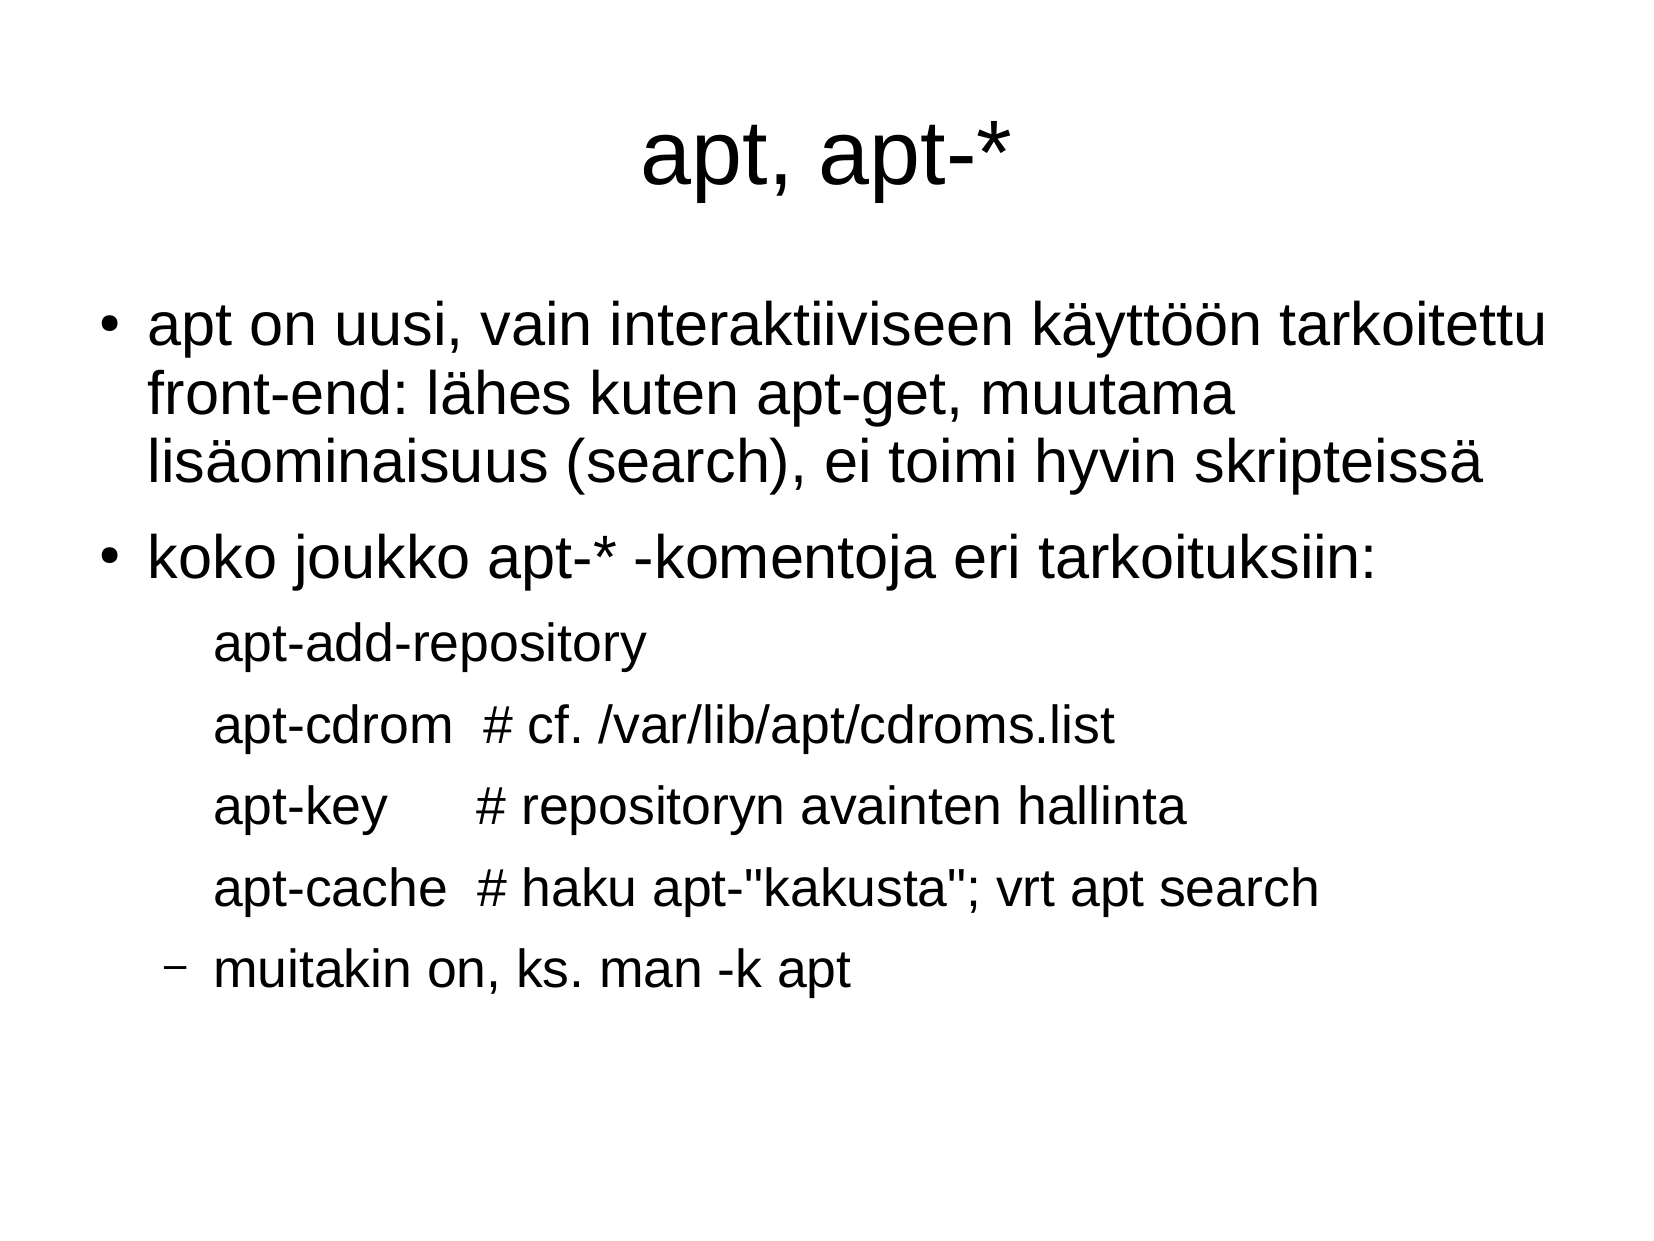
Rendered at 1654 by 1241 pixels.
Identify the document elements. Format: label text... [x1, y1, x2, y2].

title apt, apt-* [82, 49, 1571, 257]
list apt on uusi, vain interaktiiviseen käyttöön tarkoitettu front-end: lähes kuten apt-get, muutama lisäominaisuus (search), ei toimi hyvin skripteissä koko joukko apt-* -komentoja eri tarkoituksiin: apt-add-repository apt-cdrom # cf. /var/lib/apt/cdroms.list apt-key # repositoryn avainten hallinta apt-cache # haku apt-"kakusta"; vrt apt search muitakin on, ks. man -k apt [82, 290, 1571, 1010]
